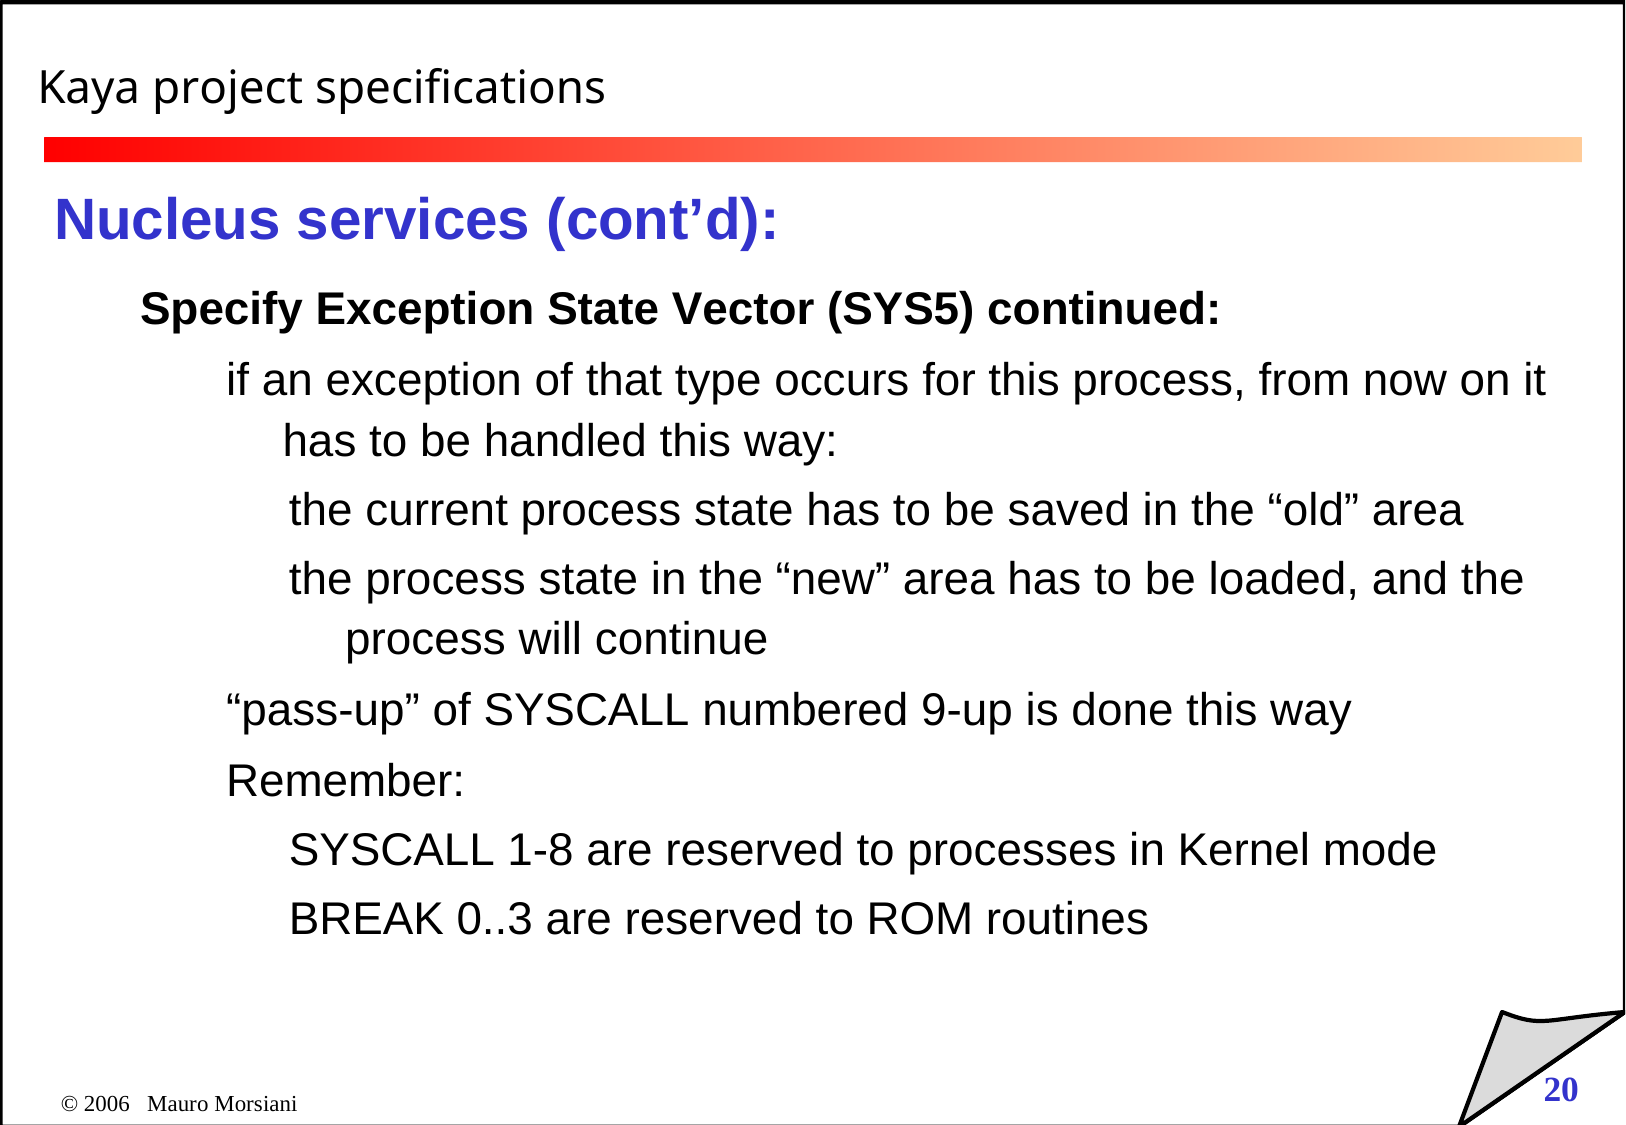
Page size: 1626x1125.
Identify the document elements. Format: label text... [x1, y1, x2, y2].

list Nucleus services (cont’d): Specify Exception State Vector (SYS5) continued: if an exception of that type occurs for this process, from now on it has to be handled this way: the current process state has to be saved in the “old” area the process state in the “new” area has to be loaded, and the process will continue “pass-up” of SYSCALL numbered 9-up is done this way Remember: SYSCALL 1-8 are reserved to processes in Kernel mode BREAK 0..3 are reserved to ROM routines [54, 187, 1571, 1124]
title Kaya project specifications [37, 44, 1588, 131]
